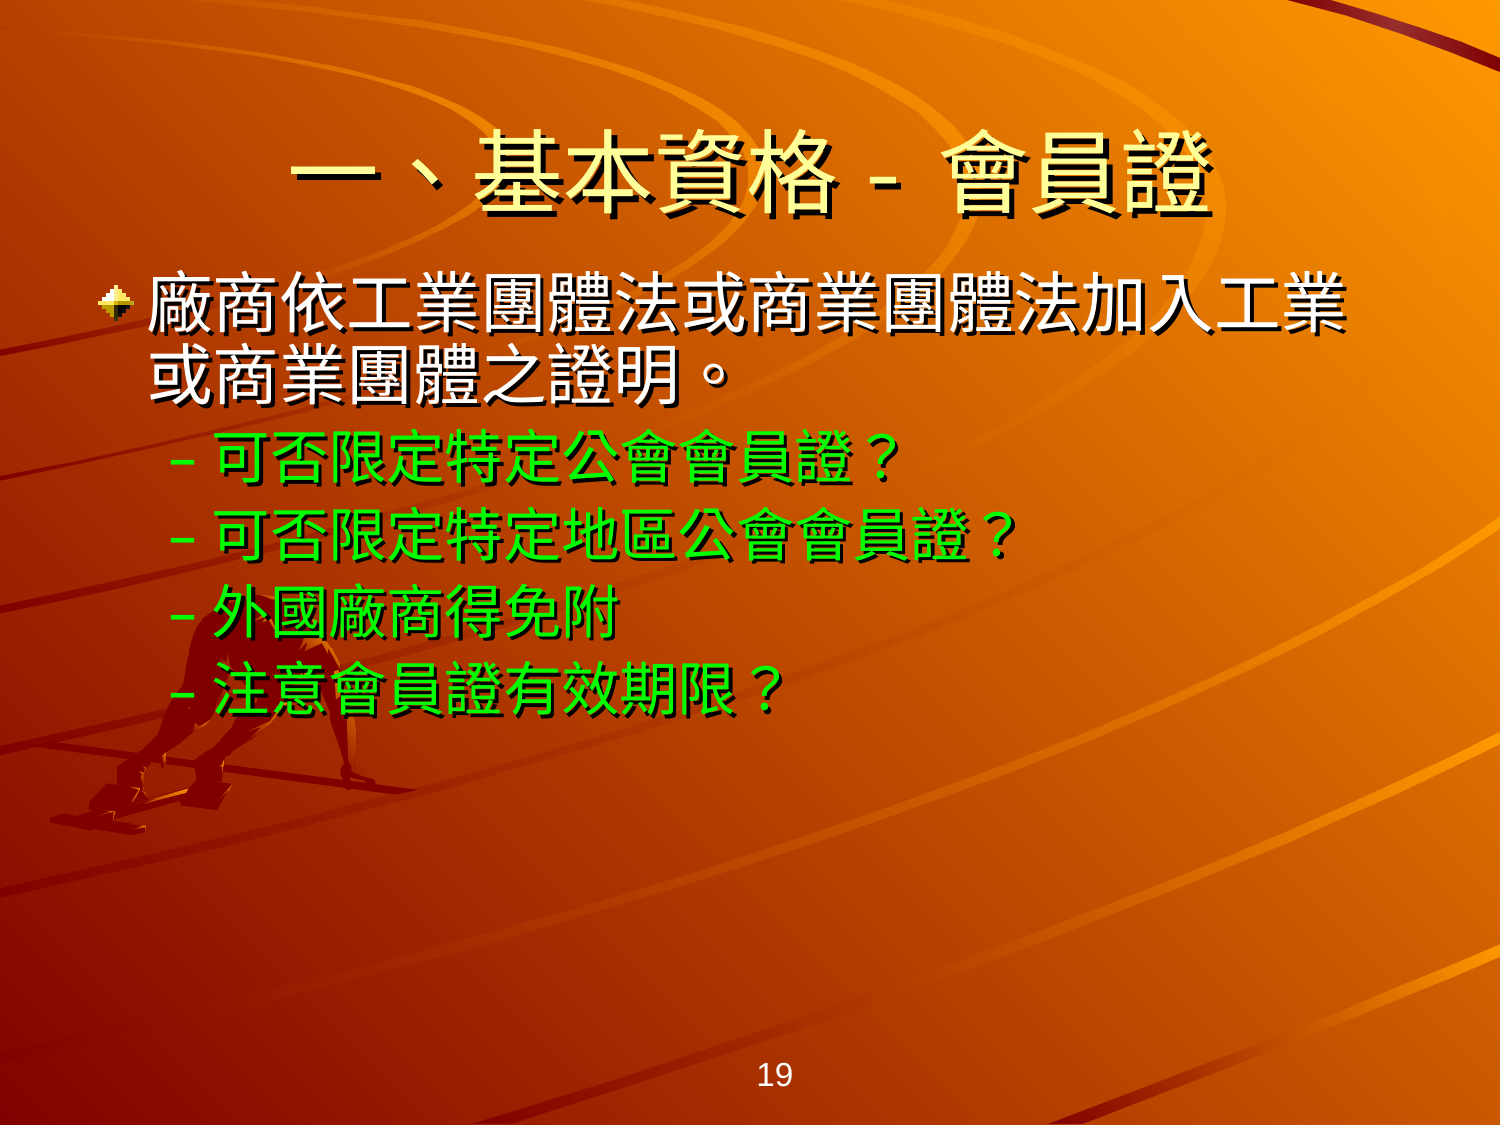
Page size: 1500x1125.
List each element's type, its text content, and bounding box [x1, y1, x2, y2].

list 廠商依工業團體法或商業團體法加入工業或商業團體之證明。 可否限定特定公會會員證？ 可否限定特定地區公會會員證？ 外國廠商得免附 注意會員證有效期限？ [75, 262, 1426, 1006]
text_box <編號> [537, 1023, 1013, 1102]
title 一、基本資格-會員證 [75, 25, 1426, 233]
